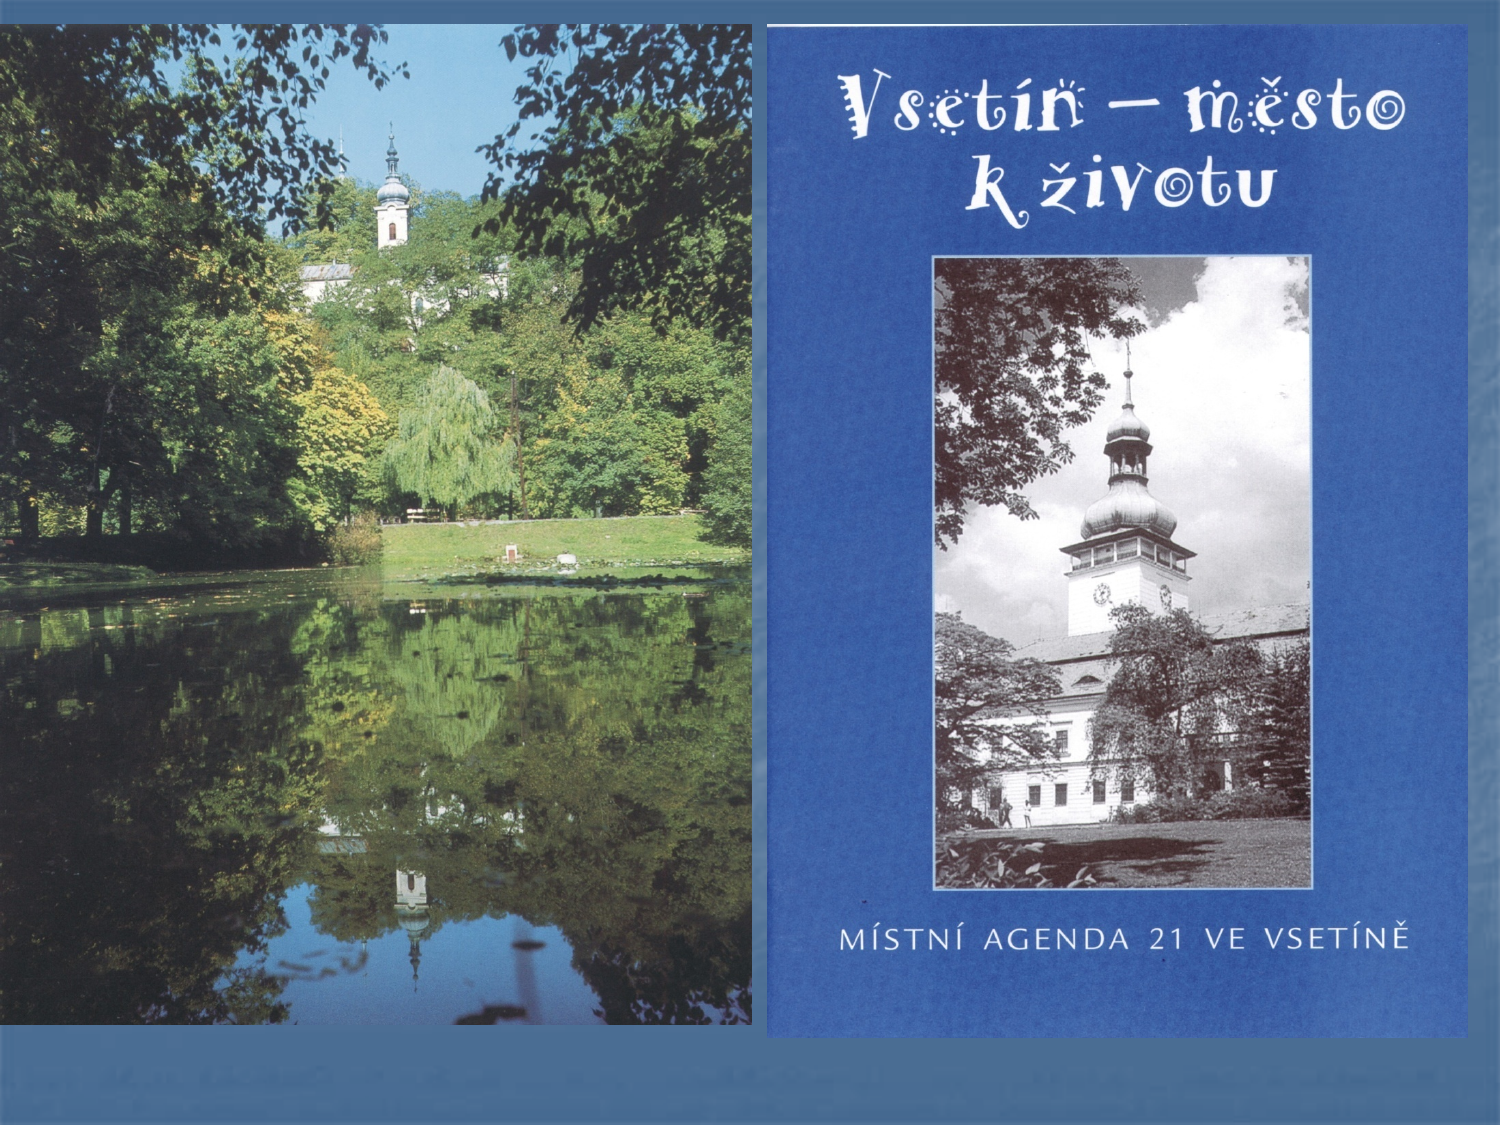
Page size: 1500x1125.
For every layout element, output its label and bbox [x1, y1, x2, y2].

picture [0, 24, 752, 1025]
picture [767, 24, 1468, 1038]
